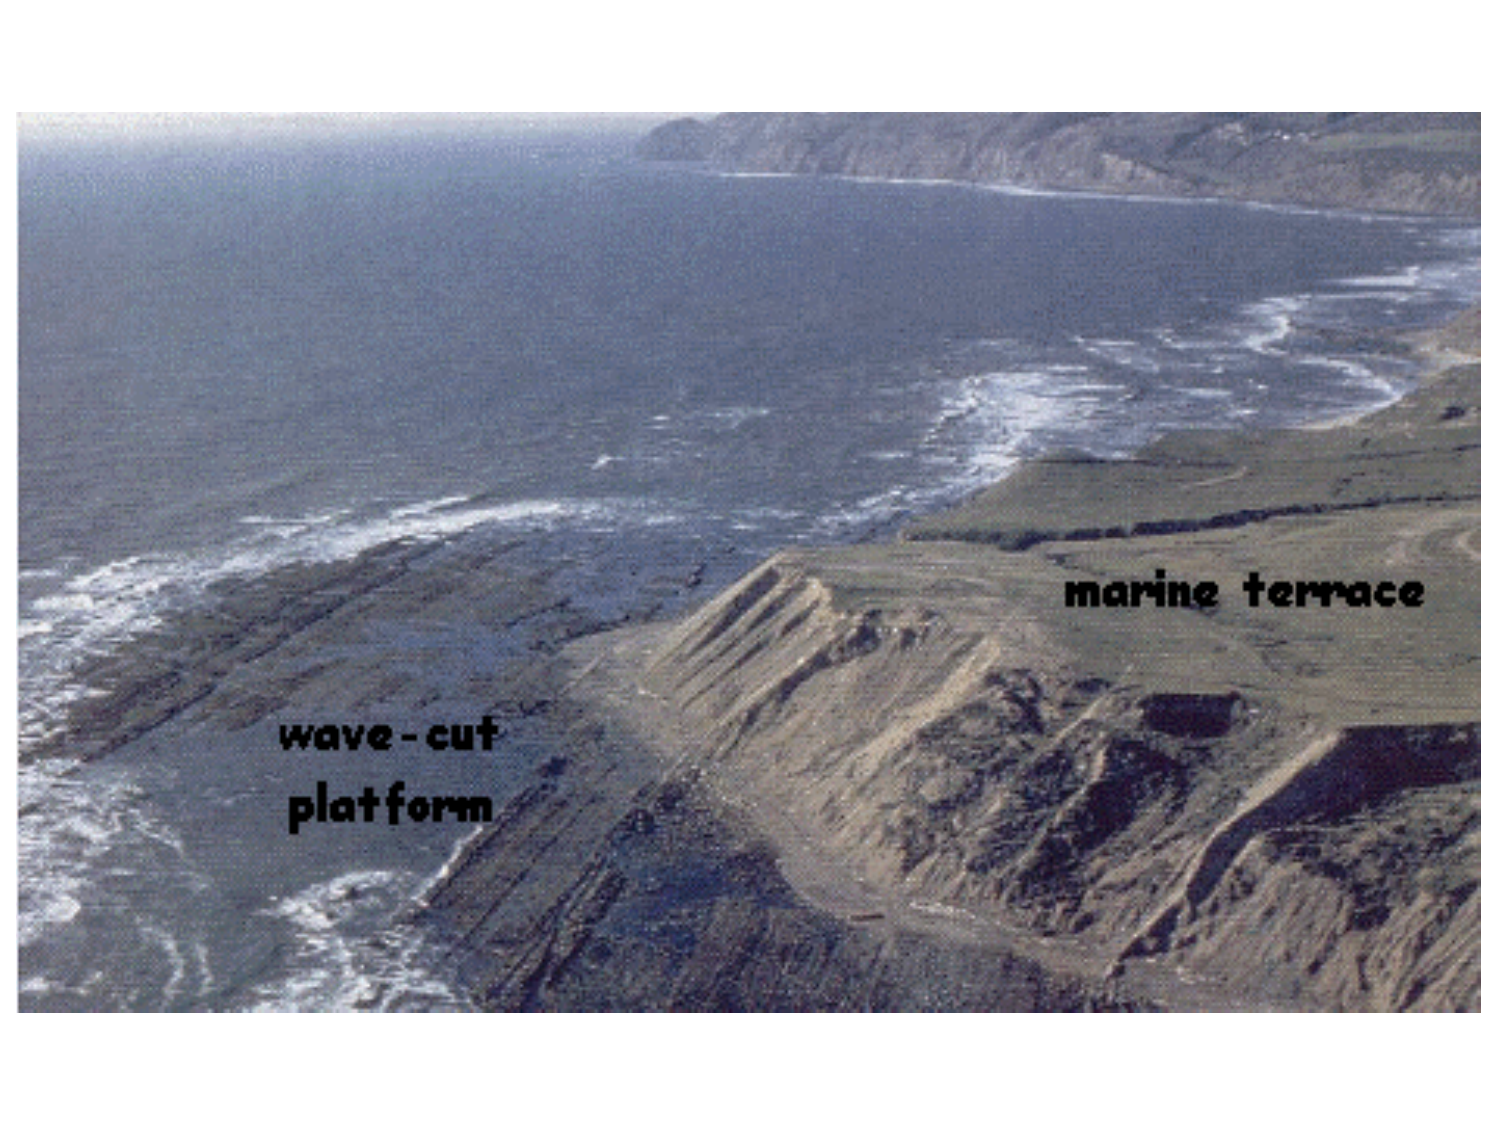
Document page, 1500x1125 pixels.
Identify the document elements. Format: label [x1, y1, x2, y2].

picture [16, 112, 1481, 1013]
